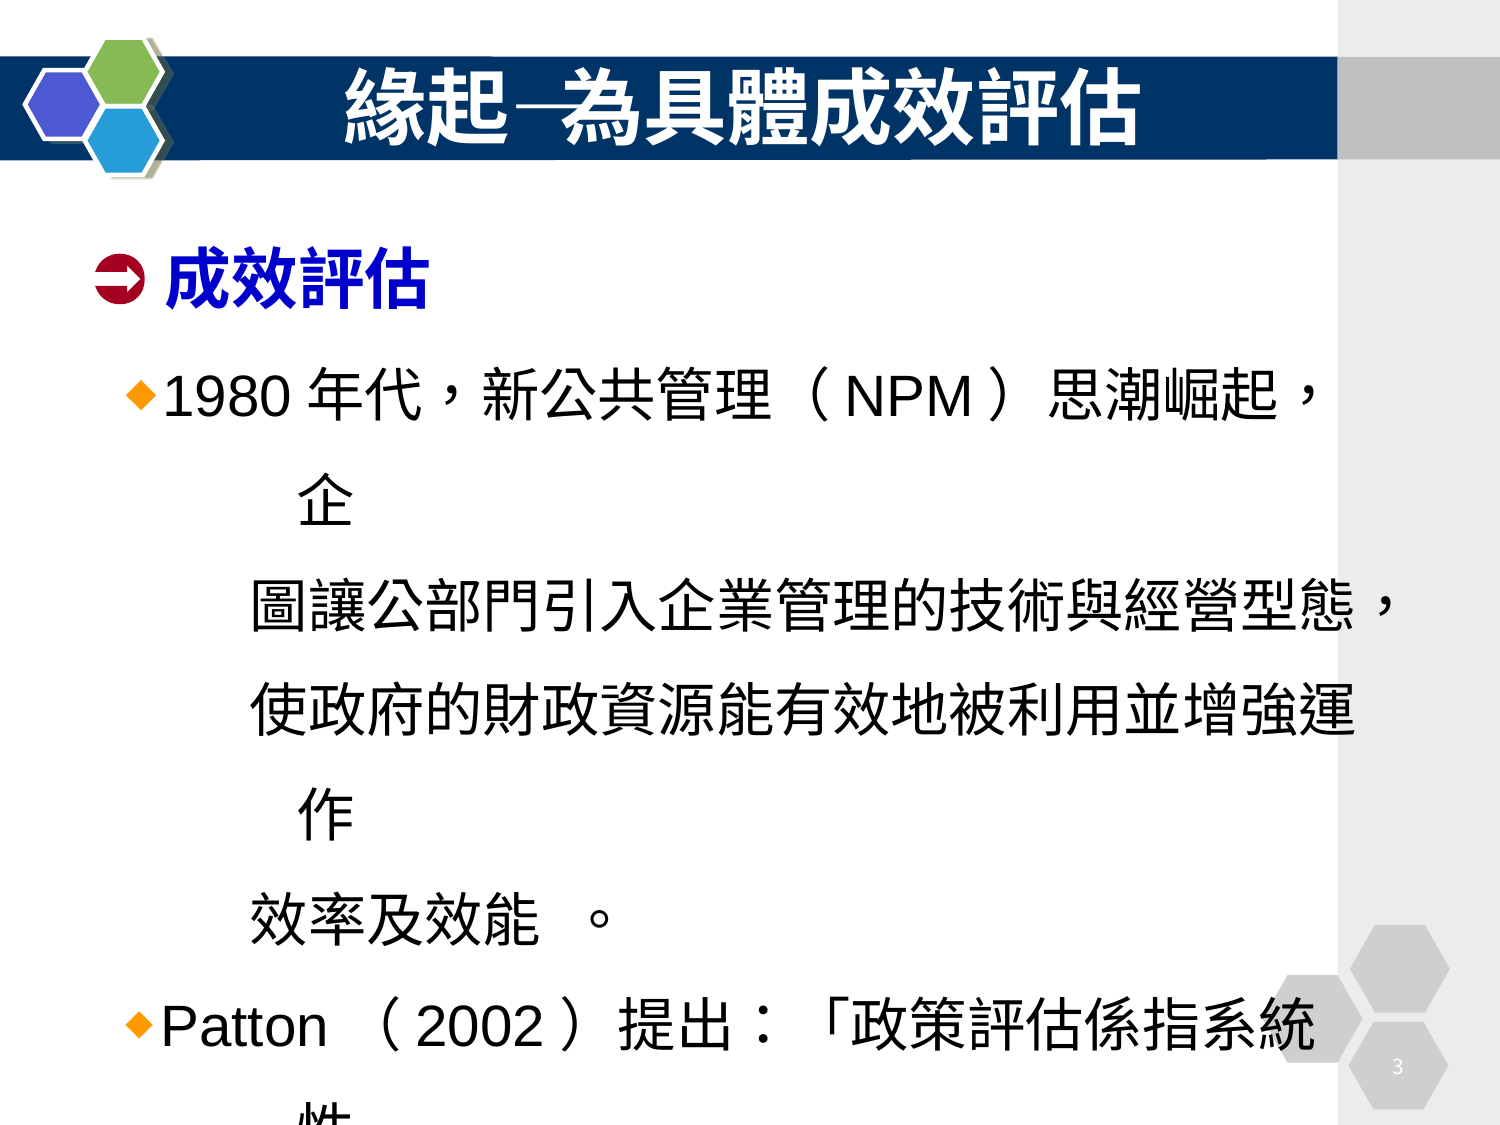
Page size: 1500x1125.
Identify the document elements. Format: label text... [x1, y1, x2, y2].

text_box 成效評估 1980年代，新公共管理（NPM）思潮崛起，企 圖讓公部門引入企業管理的技術與經營型態， 使政府的財政資源能有效地被利用並增強運作 效率及效能 。 Patton（2002）提出：「政策評估係指系統性 地蒐集政策行動、特徵和產出資訊，並且進行 衡量及評量，以做為改進現有政策和未來決策 時的參考依據。」 [75, 188, 1390, 1125]
text_box 緣起—為具體成效評估 [37, 47, 1449, 163]
